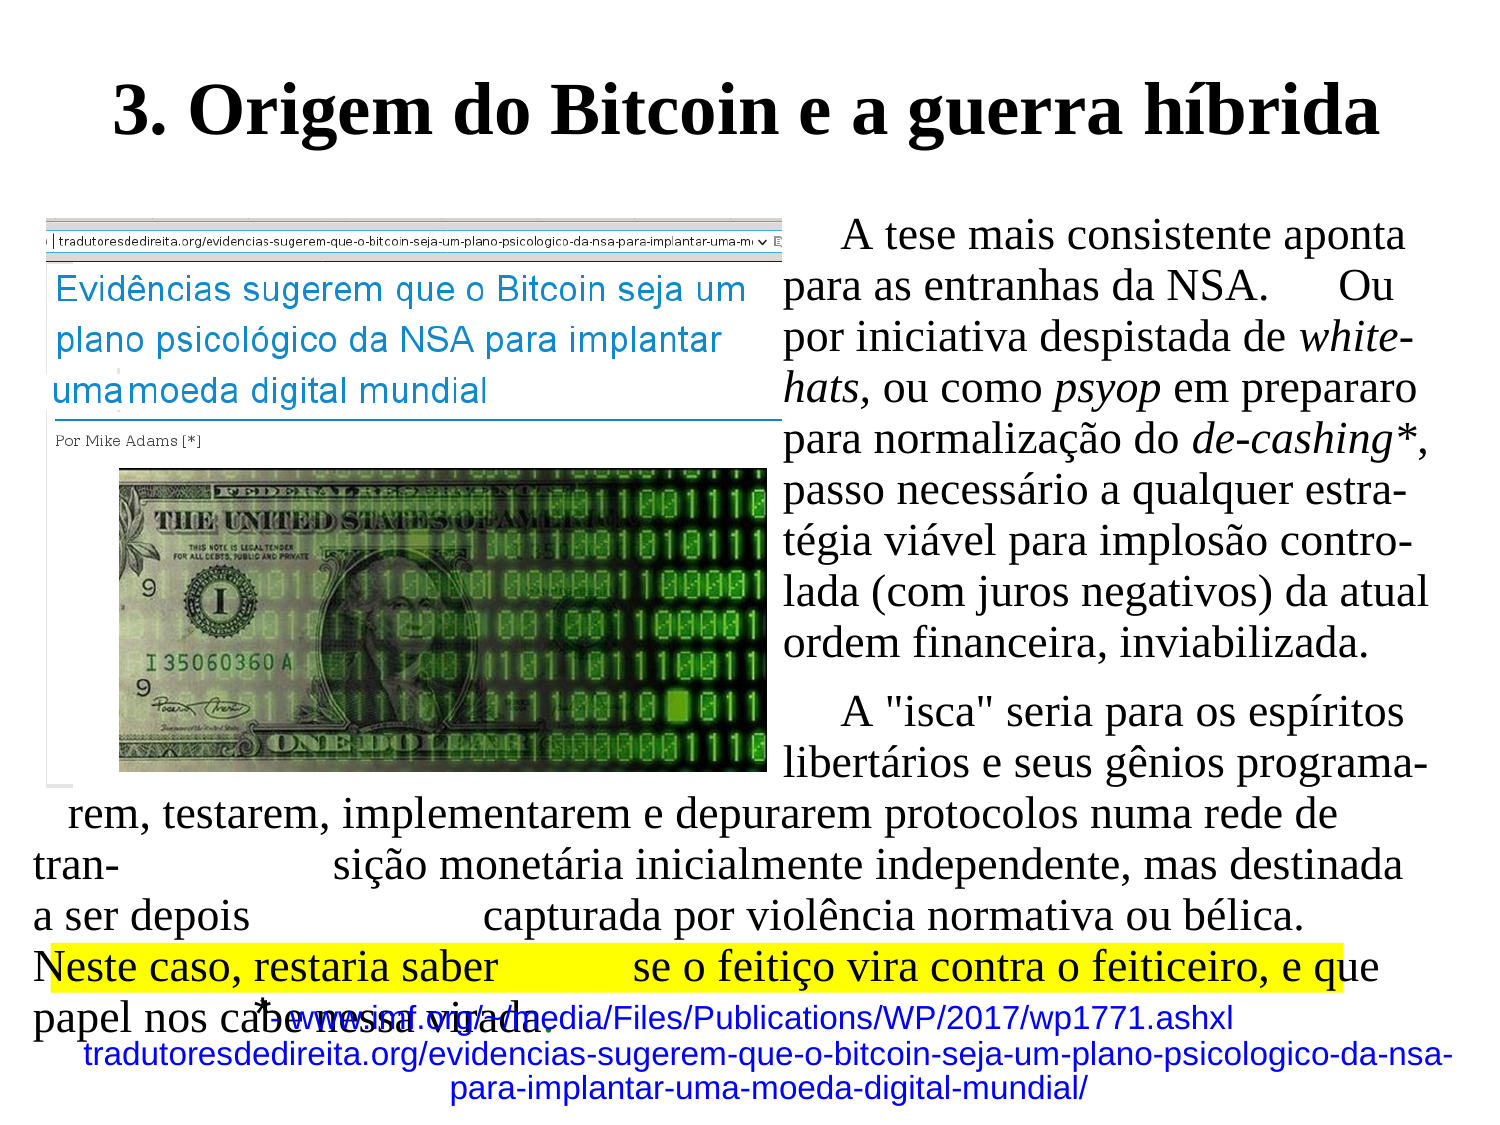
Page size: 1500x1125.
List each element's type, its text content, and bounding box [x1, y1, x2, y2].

text_box *- www.imf.org/~/media/Files/Publications/WP/2017/wp1771.ashxl tradutoresdedireita.org/evidencias-sugerem-que-o-bitcoin-seja-um-plano-psicologico-da-nsa-para-implantar-uma-moeda-digital-mundial/ [25, 992, 1470, 1112]
title 3. Origem do Bitcoin e a guerra híbrida [56, 18, 1438, 200]
text_box A tese mais consistente aponta para as entranhas da NSA. Ou por iniciativa despistada de white- hats, ou como psyop em prepararo para normalização do de-cashing*, passo necessário a qualquer estra- tégia viável para implosão contro- lada (com juros negativos) da atual ordem financeira, inviabilizada. A "isca" seria para os espíritos libertários e seus gênios programa- rem, testarem, implementarem e depurarem protocolos numa rede de tran- sição monetária inicialmente independente, mas destinada a ser depois capturada por violência normativa ou bélica. Neste caso, restaria saber se o feitiço vira contra o feiticeiro, e que papel nos cabe nessa virada. [17, 200, 1451, 1051]
